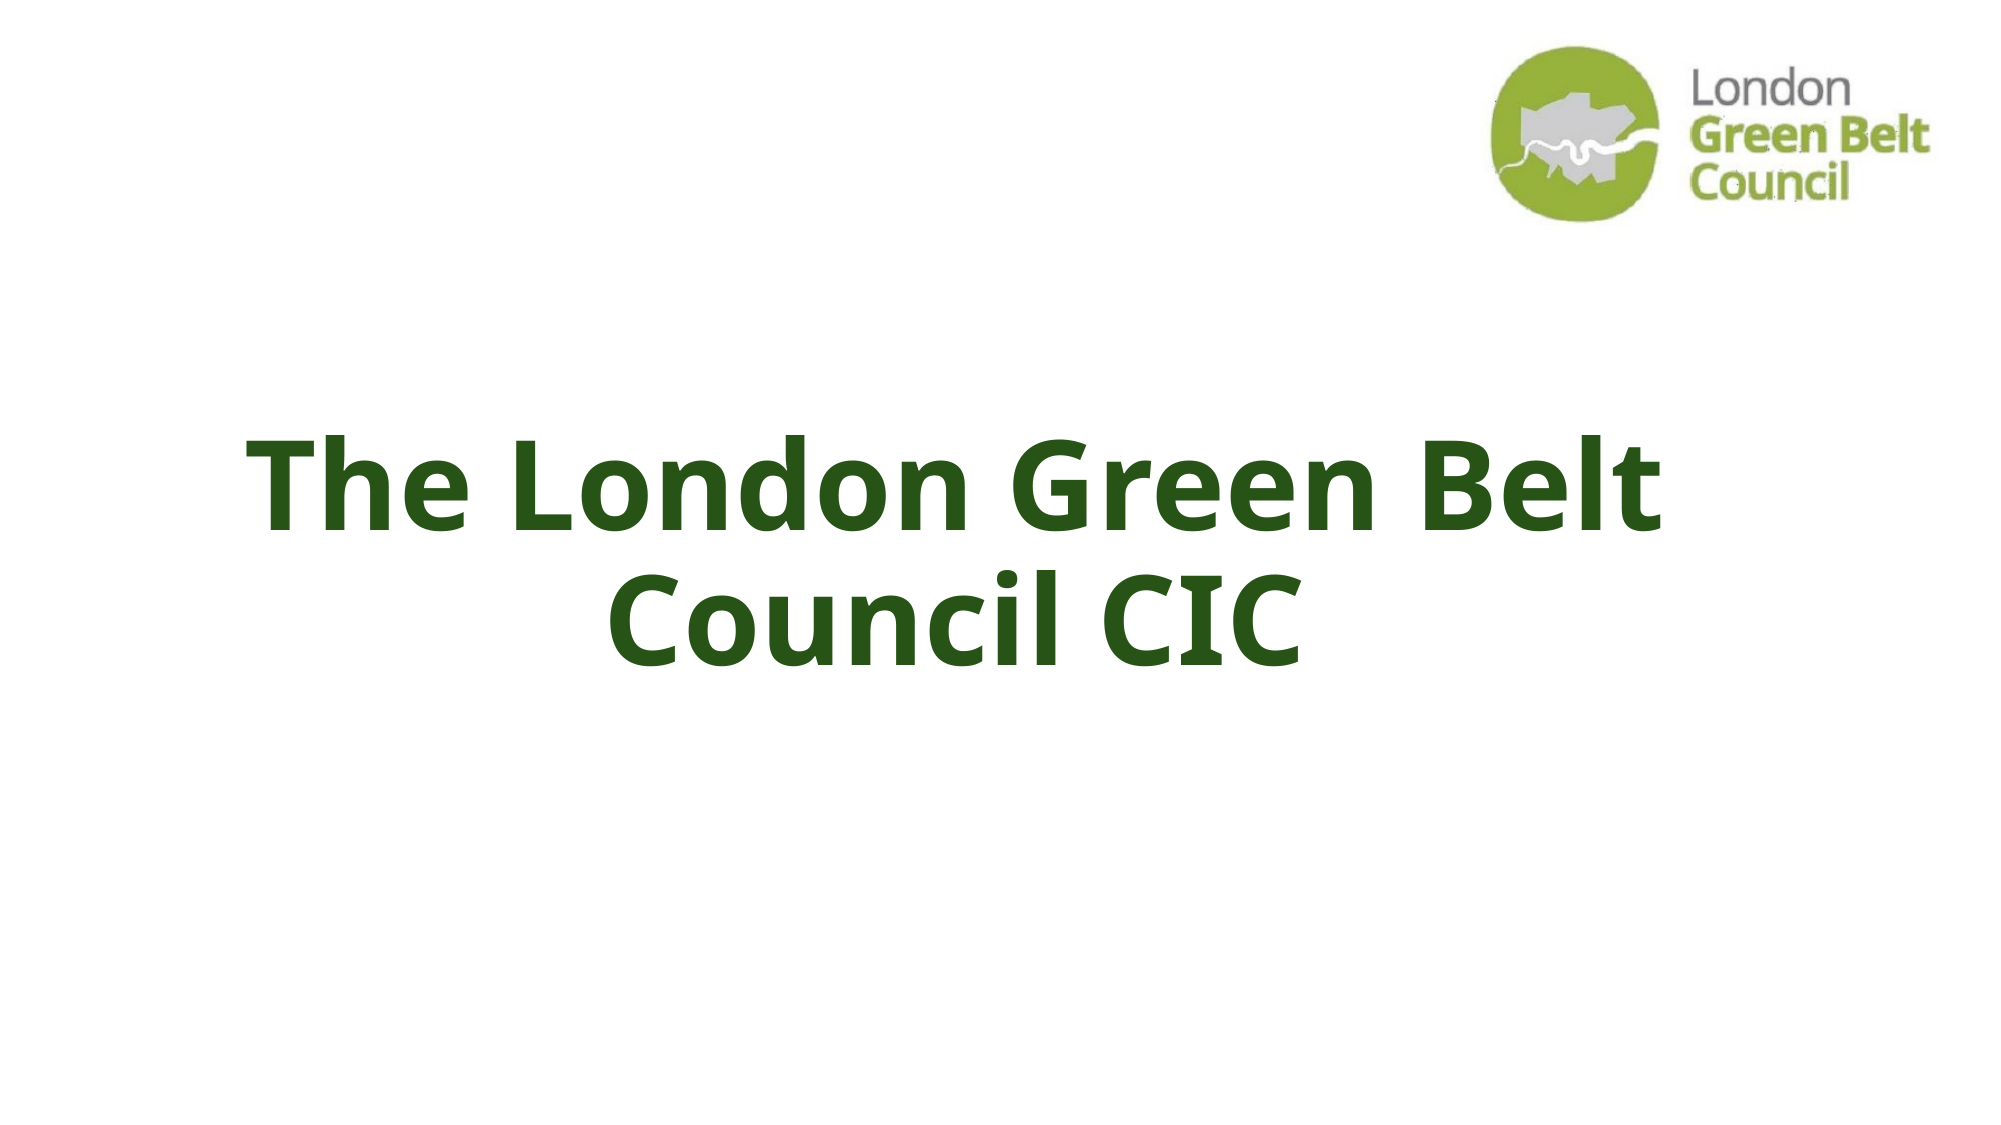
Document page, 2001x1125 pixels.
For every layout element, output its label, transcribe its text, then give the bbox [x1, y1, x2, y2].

picture [1465, 38, 1971, 240]
title The London Green Belt Council CIC [160, 286, 1750, 925]
